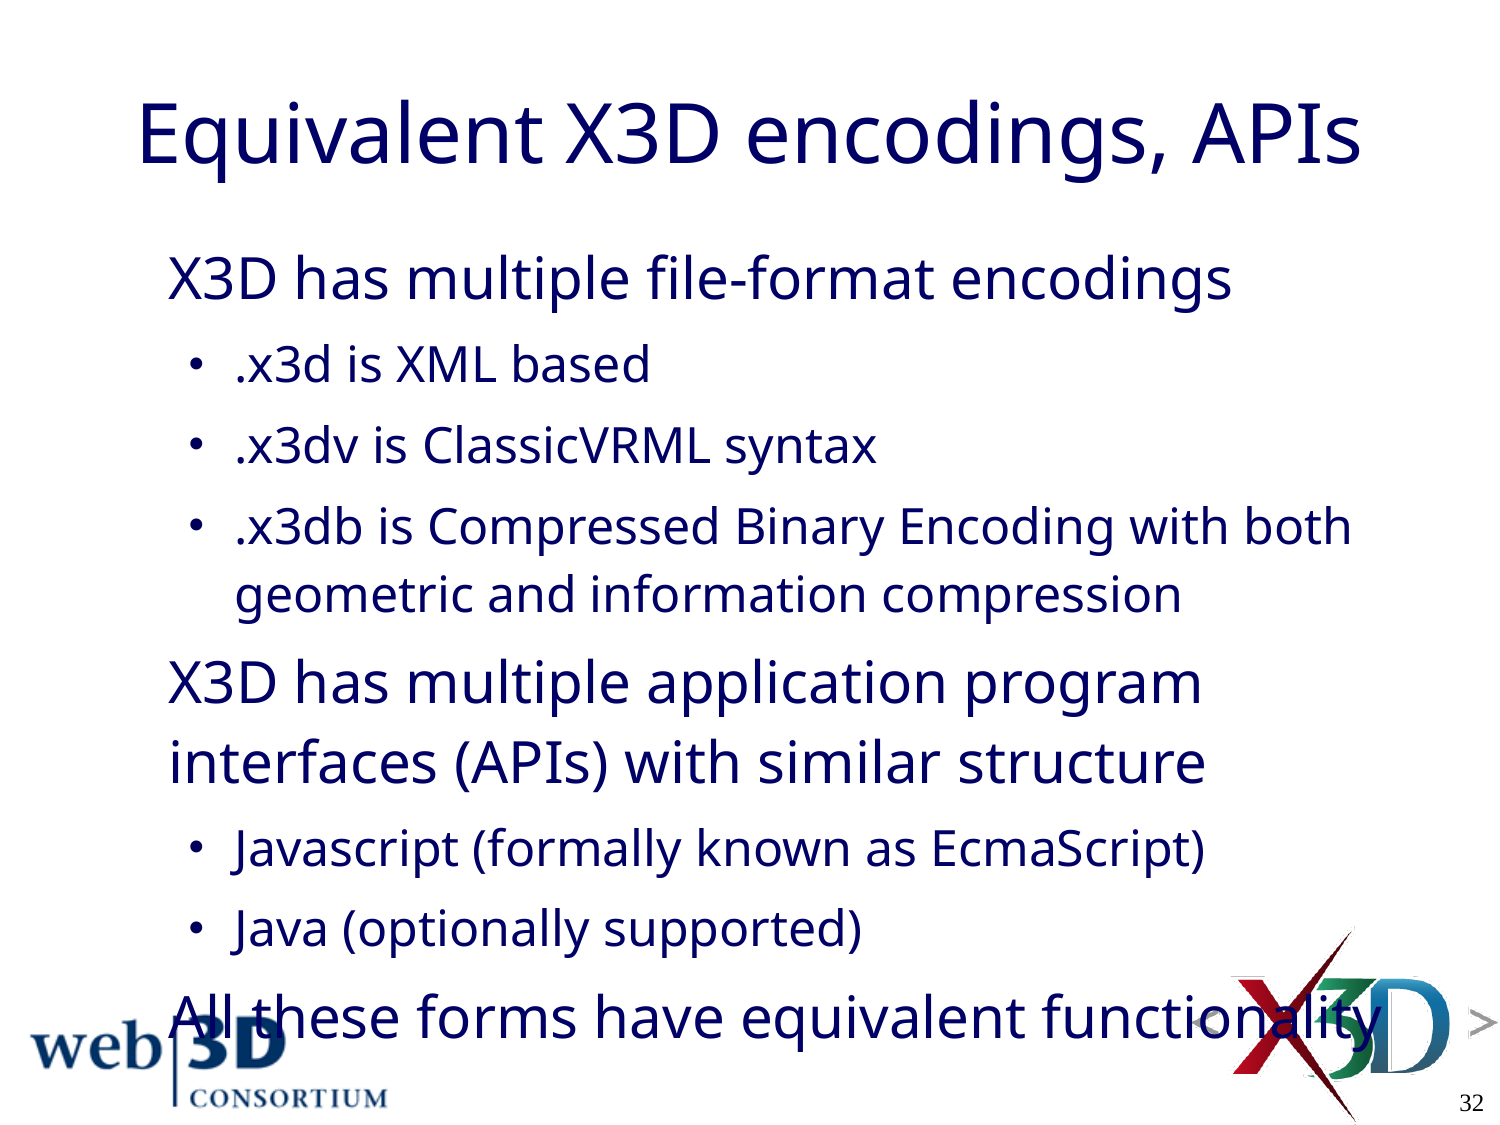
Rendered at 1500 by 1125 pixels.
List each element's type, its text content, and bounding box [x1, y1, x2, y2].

title Equivalent X3D encodings, APIs [112, 37, 1388, 225]
list X3D has multiple file-format encodings .x3d is XML based .x3dv is ClassicVRML syntax .x3db is Compressed Binary Encoding with both geometric and information compression X3D has multiple application program interfaces (APIs) with similar structure Javascript (formally known as EcmaScript) Java (optionally supported) All these forms have equivalent functionality [112, 237, 1388, 986]
picture [180, 1002, 193, 1020]
picture [12, 998, 413, 1118]
picture [1187, 926, 1500, 1125]
